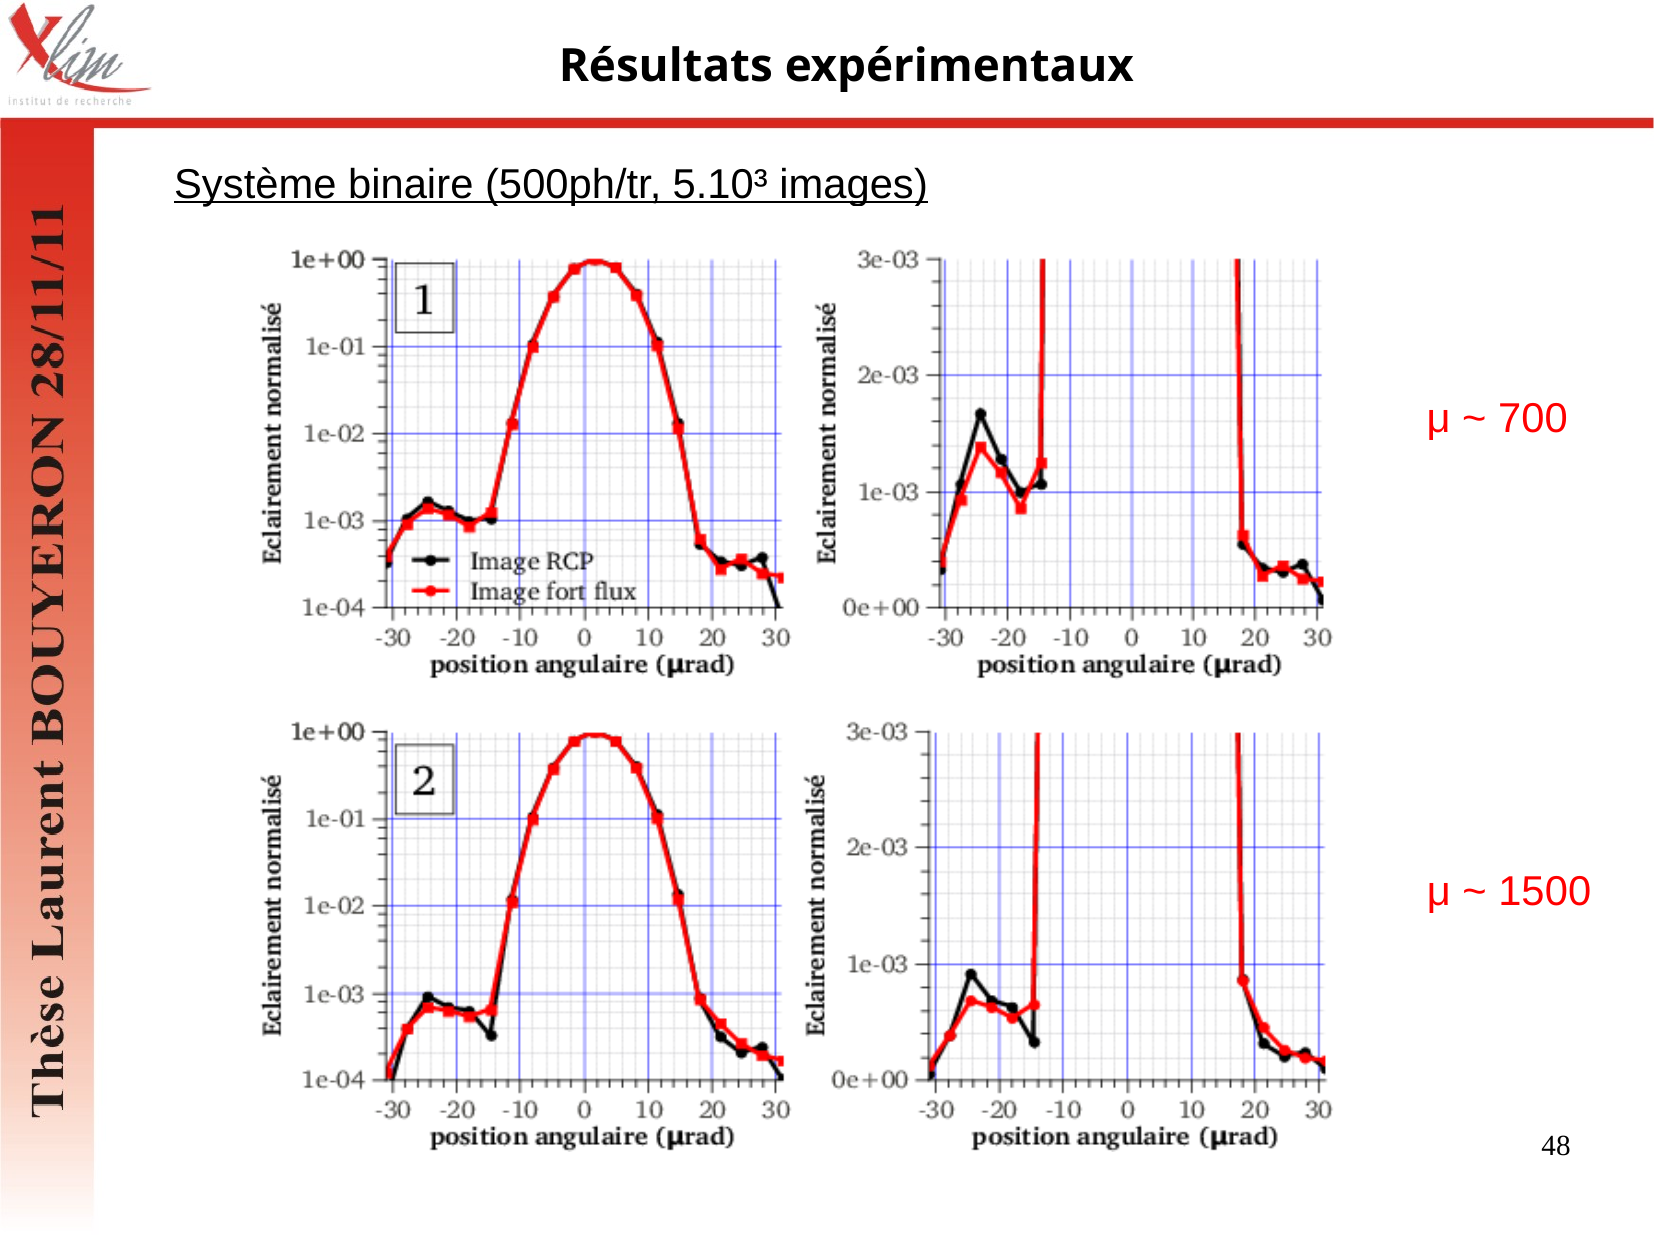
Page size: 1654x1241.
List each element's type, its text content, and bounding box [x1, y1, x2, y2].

text_box μ ~ 1500 [1370, 859, 1654, 922]
picture [0, 0, 1654, 1241]
text_box Système binaire (500ph/tr, 5.10³ images) [159, 153, 945, 215]
text_box μ ~ 700 [1358, 387, 1648, 449]
text_box Résultats expérimentaux [201, 32, 1491, 100]
